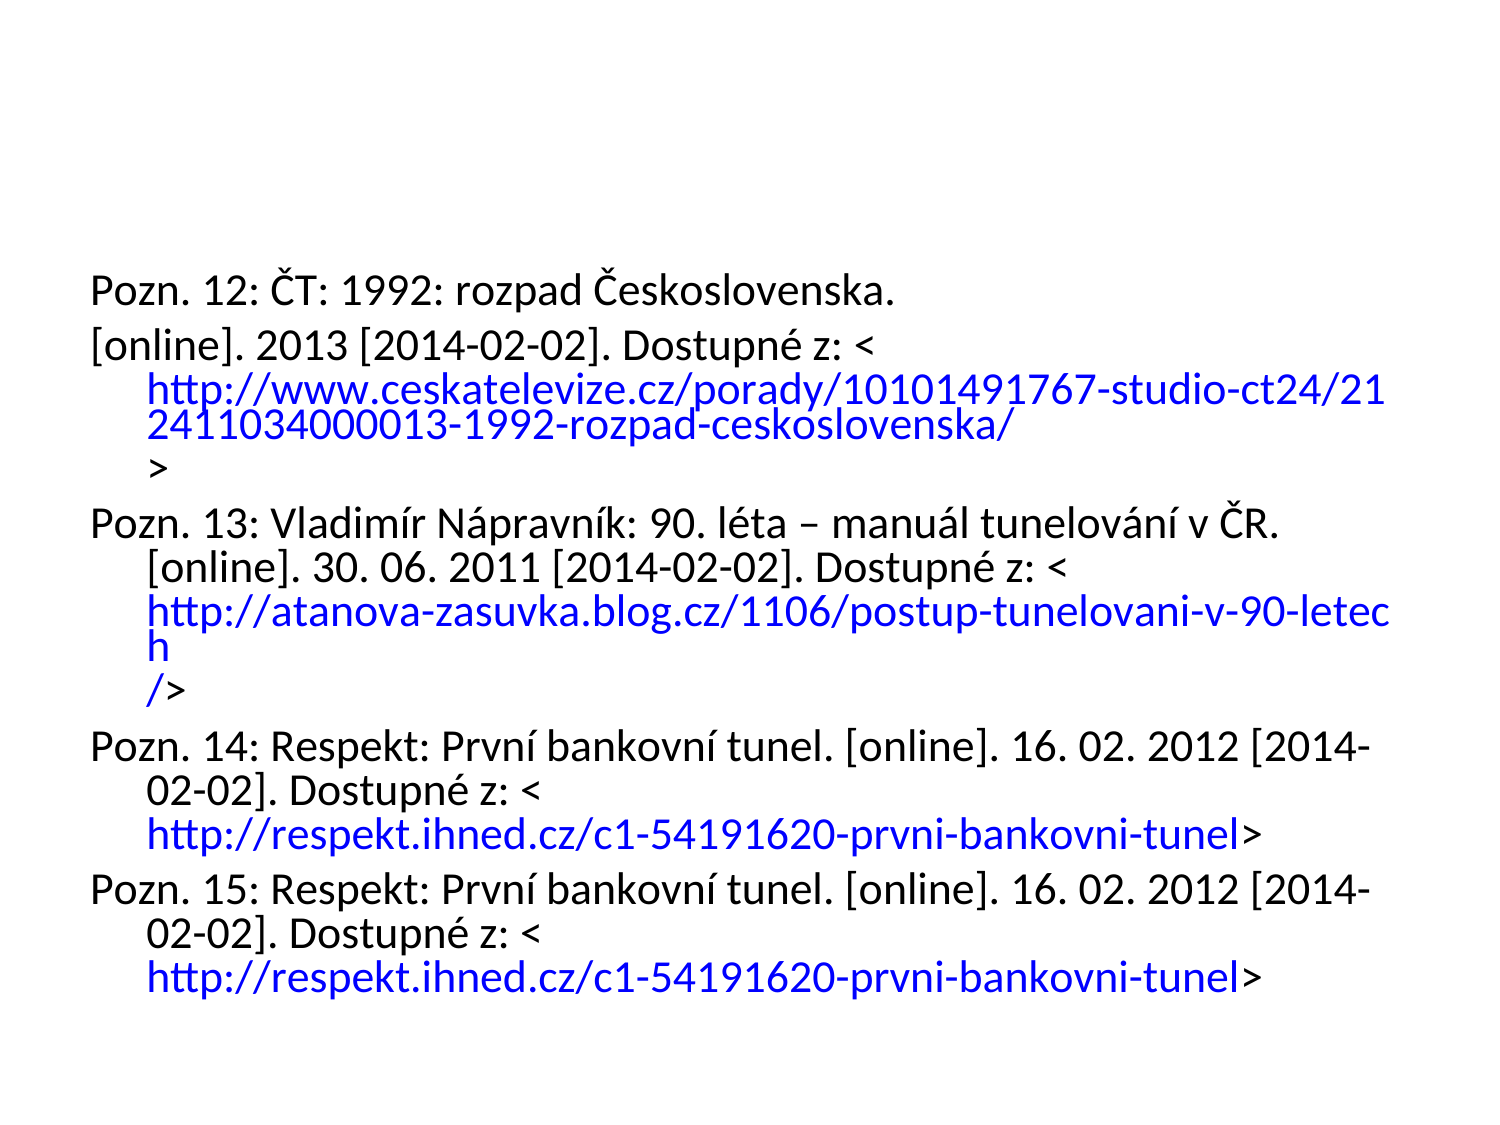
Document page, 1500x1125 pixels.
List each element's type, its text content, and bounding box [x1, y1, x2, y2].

list Pozn. 12: ČT: 1992: rozpad Československa. [online]. 2013 [2014-02-02]. Dostupné z: <http://www.ceskatelevize.cz/porady/10101491767-studio-ct24/212411034000013-1992-rozpad-ceskoslovenska/> Pozn. 13: Vladimír Nápravník: 90. léta – manuál tunelování v ČR. [online]. 30. 06. 2011 [2014-02-02]. Dostupné z: <http://atanova-zasuvka.blog.cz/1106/postup-tunelovani-v-90-letech/> Pozn. 14: Respekt: První bankovní tunel. [online]. 16. 02. 2012 [2014-02-02]. Dostupné z: <http://respekt.ihned.cz/c1-54191620-prvni-bankovni-tunel> Pozn. 15: Respekt: První bankovní tunel. [online]. 16. 02. 2012 [2014-02-02]. Dostupné z: <http://respekt.ihned.cz/c1-54191620-prvni-bankovni-tunel> [75, 262, 1426, 1053]
